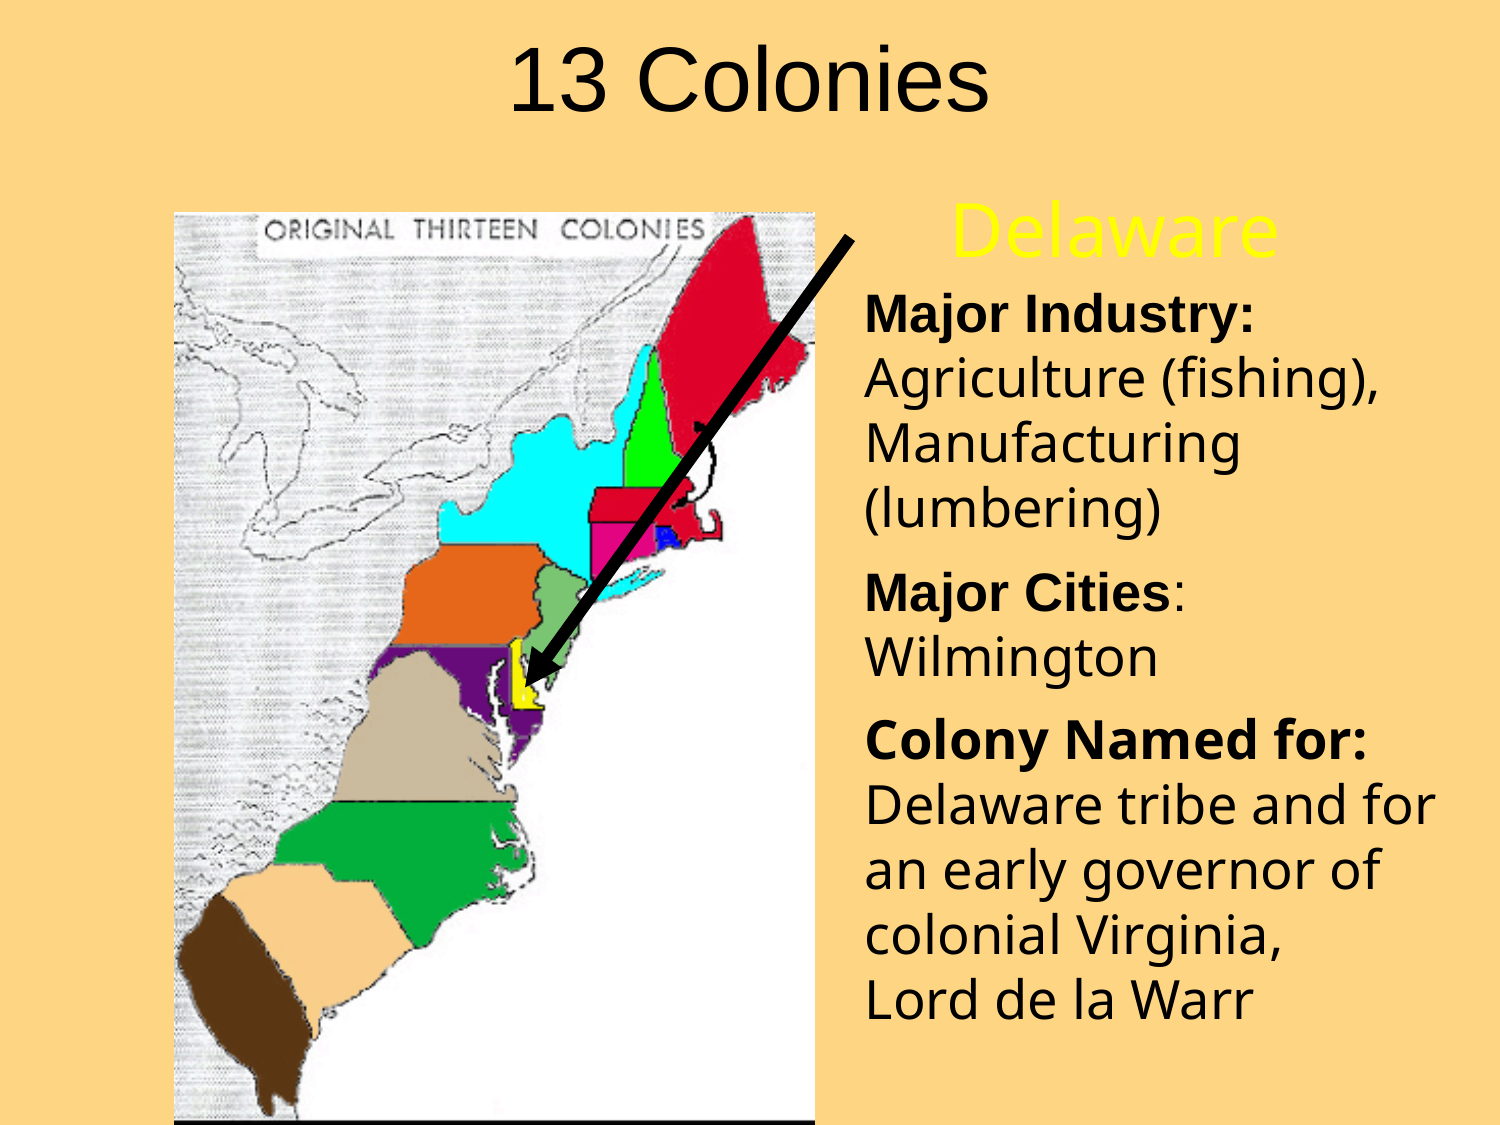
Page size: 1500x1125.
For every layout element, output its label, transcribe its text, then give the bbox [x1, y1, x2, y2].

text_box Delaware [875, 174, 1375, 288]
title 13 Colonies [75, 12, 1425, 200]
text_box Major Industry: Agriculture (fishing), Manufacturing (lumbering) Major Cities: Wilmington Colony Named for: Delaware tribe and for an early governor of colonial Virginia, Lord de la Warr [849, 162, 1500, 1048]
picture [174, 212, 815, 1125]
